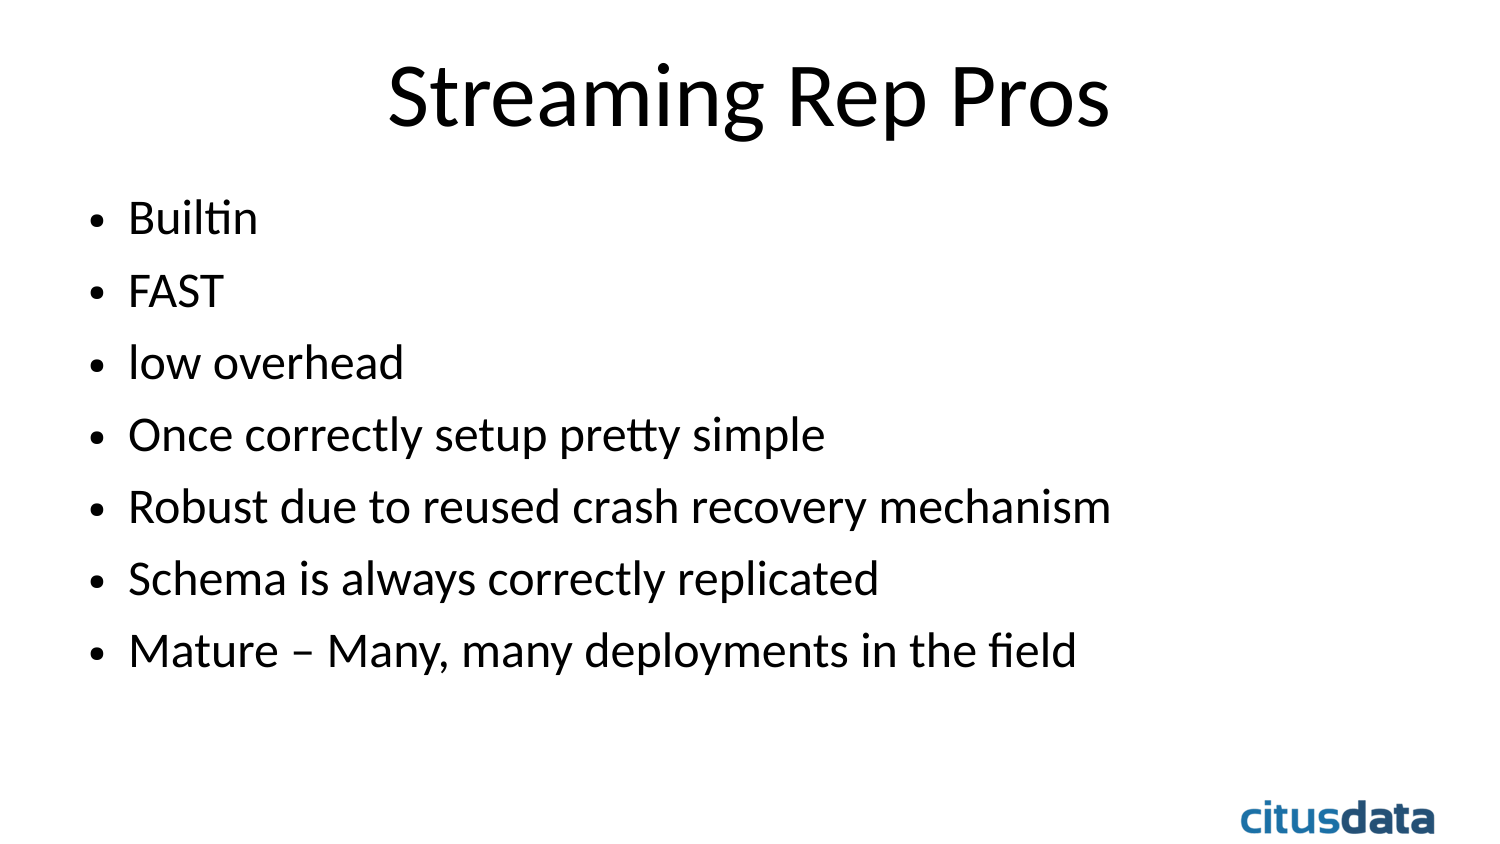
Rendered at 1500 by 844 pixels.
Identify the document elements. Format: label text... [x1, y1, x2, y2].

title Streaming Rep Pros [75, 33, 1425, 175]
list Builtin FAST low overhead Once correctly setup pretty simple Robust due to reused crash recovery mechanism Schema is always correctly replicated Mature – Many, many deployments in the field [75, 197, 1425, 687]
picture [1237, 795, 1439, 837]
